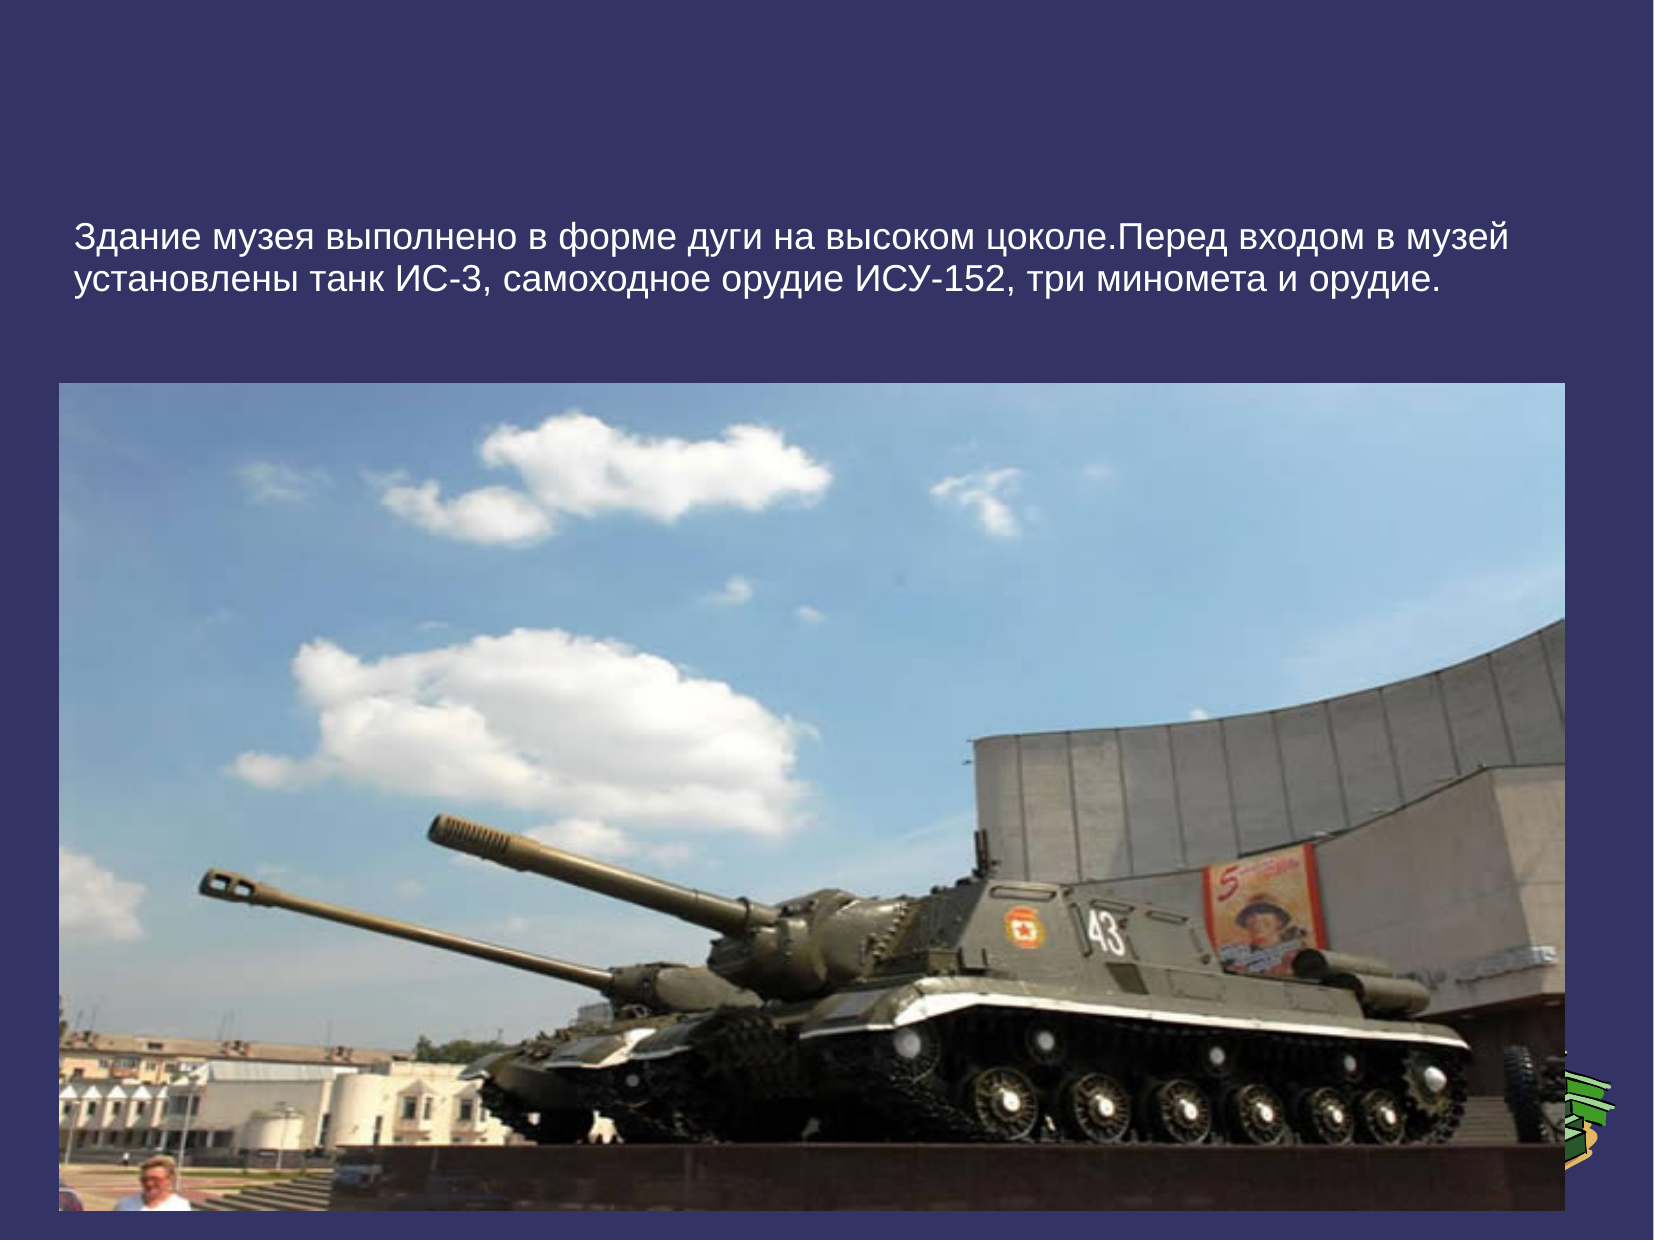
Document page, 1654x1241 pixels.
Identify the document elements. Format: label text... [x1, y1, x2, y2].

text_box Здание музея выполнено в форме дуги на высоком цоколе.Перед входом в музей установлены танк ИС-3, самоходное орудие ИСУ-152, три миномета и орудие. [59, 141, 1536, 349]
picture [59, 383, 1565, 1211]
